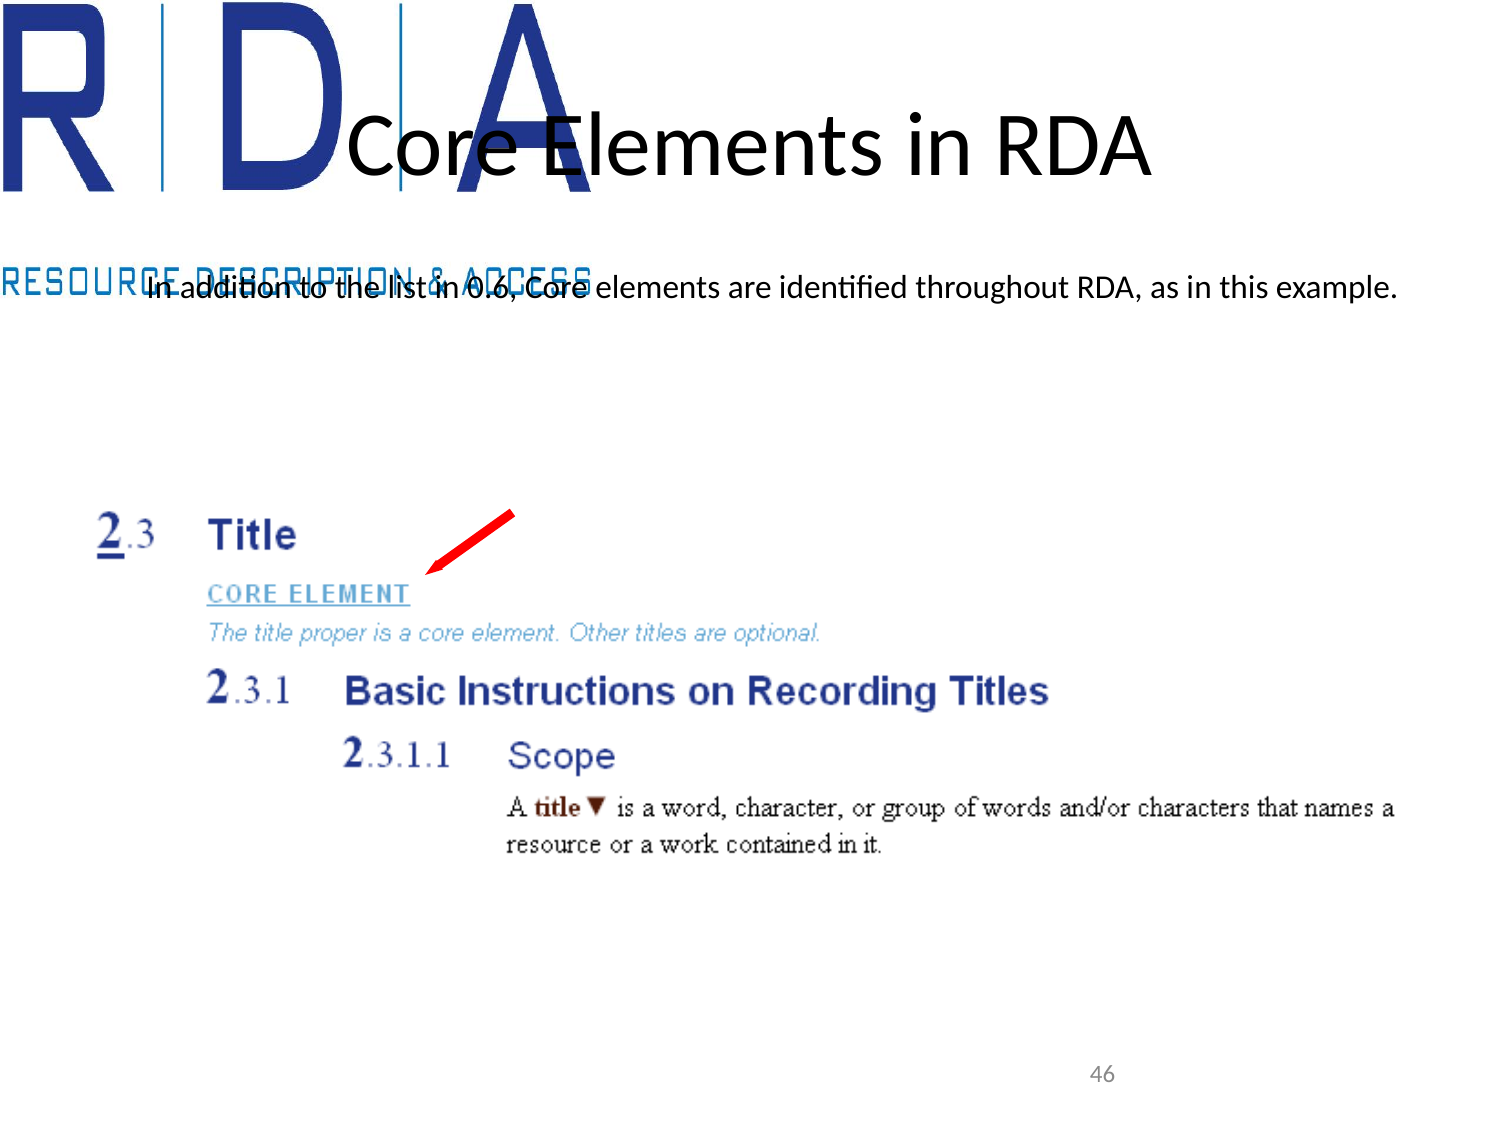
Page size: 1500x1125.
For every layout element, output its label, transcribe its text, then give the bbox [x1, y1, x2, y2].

picture [83, 500, 1411, 866]
text_box 46 [1074, 1042, 1426, 1103]
list In addition to the list in 0.6, Core elements are identified throughout RDA, as in this example. [75, 262, 1426, 400]
title Core Elements in RDA [75, 45, 1426, 233]
